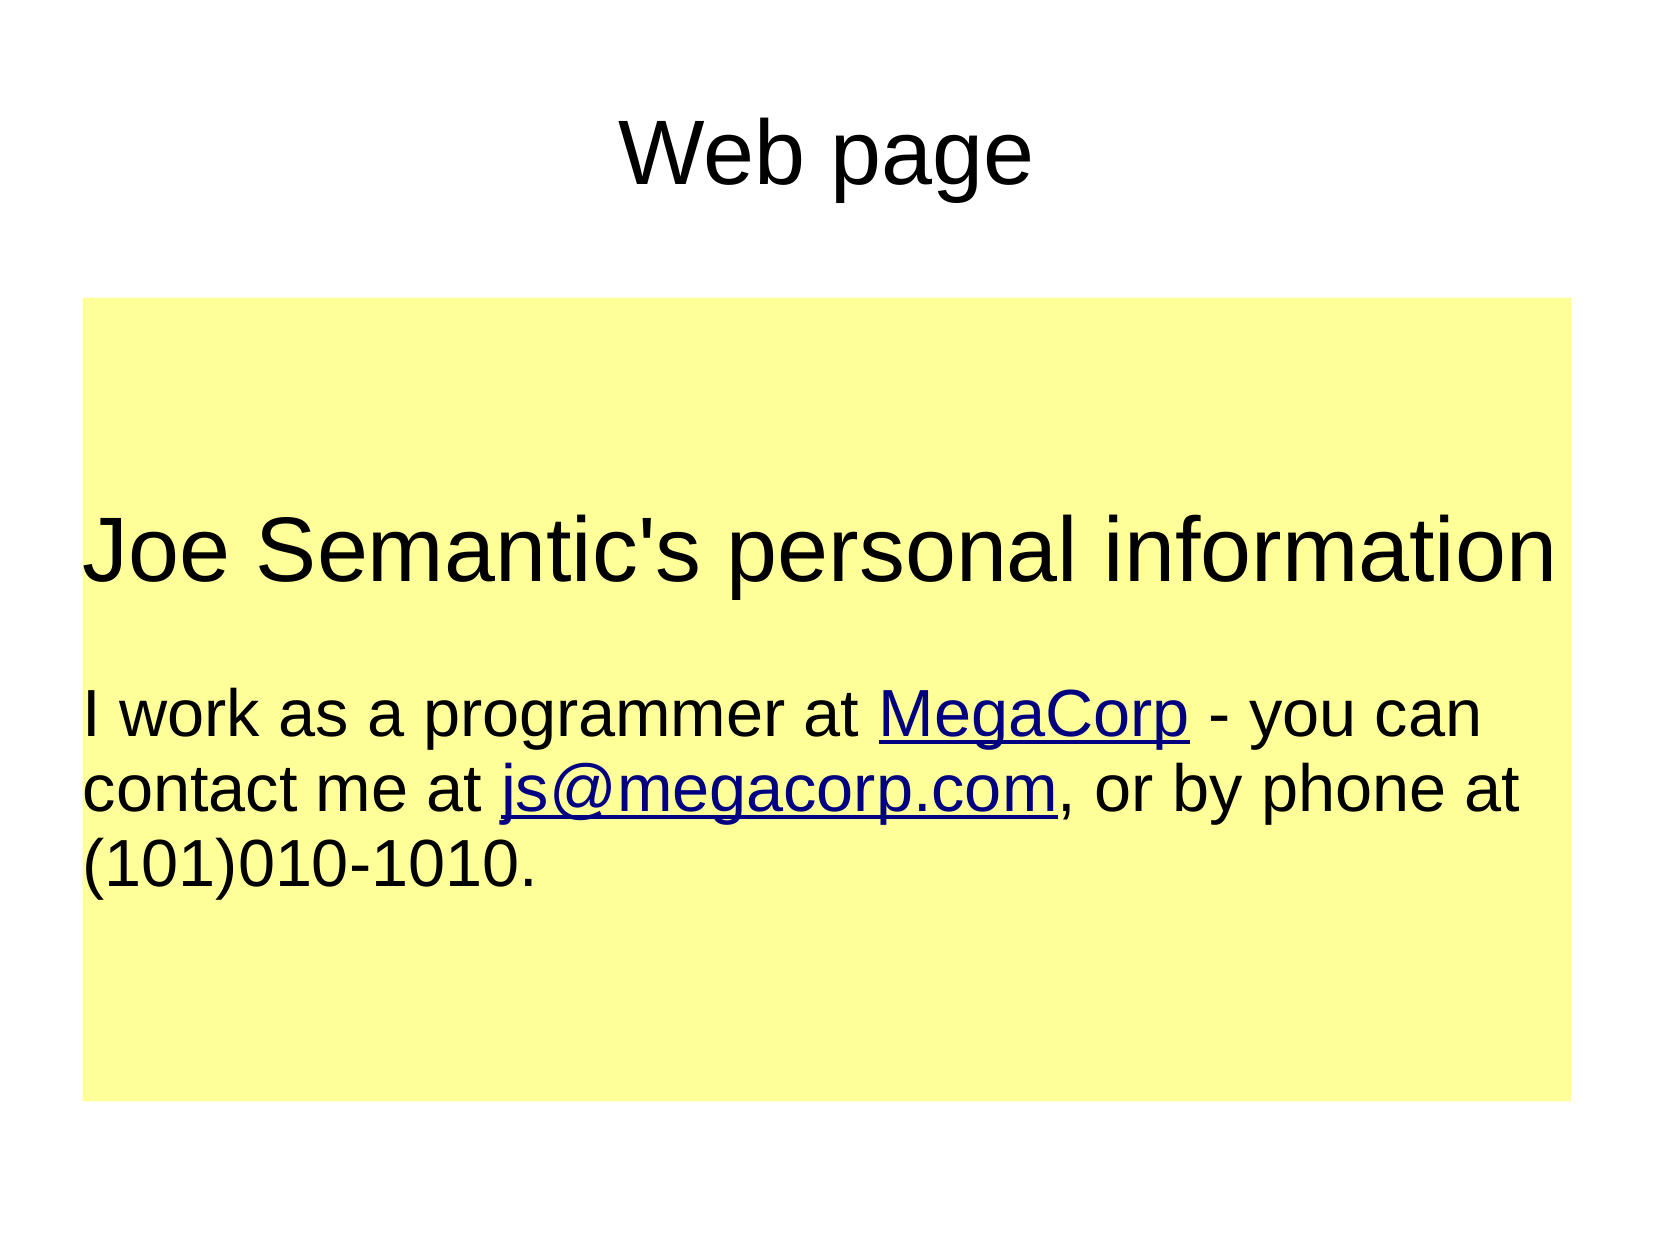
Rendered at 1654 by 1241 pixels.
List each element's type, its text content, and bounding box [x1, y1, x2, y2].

subtitle Joe Semantic's personal information I work as a programmer at MegaCorp - you can contact me at js@megacorp.com, or by phone at (101)010-1010. [82, 297, 1571, 1102]
title Web page [82, 49, 1571, 257]
